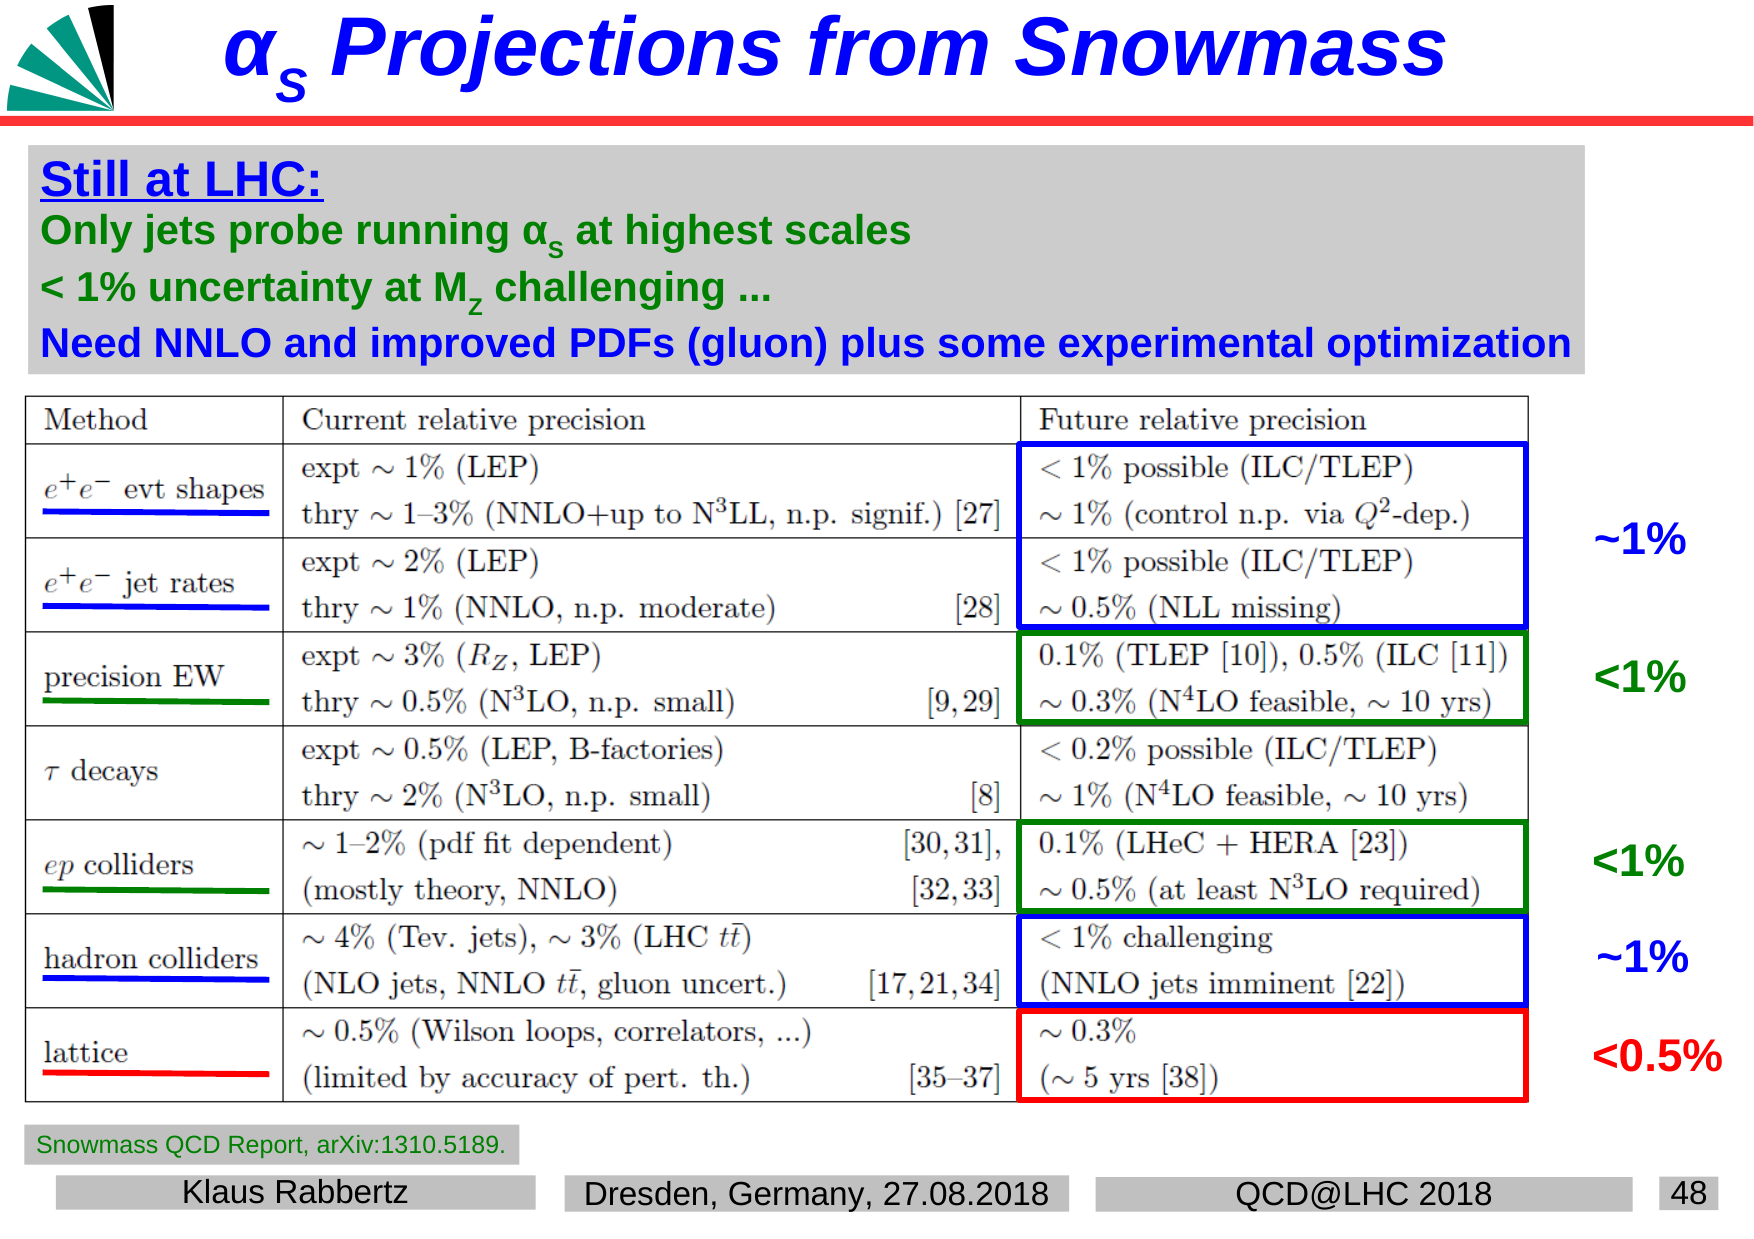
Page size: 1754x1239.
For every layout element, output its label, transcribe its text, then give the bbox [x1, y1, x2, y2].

text_box ~1% [1582, 506, 1699, 570]
picture [7, 5, 114, 112]
text_box <1% [1582, 645, 1699, 709]
title αS Projections from Snowmass [129, 0, 1545, 114]
text_box Still at LHC: Only jets probe running αS at highest scales < 1% uncertainty at MZ challenging ... Need NNLO and improved PDFs (gluon) plus some experimental optimization [28, 145, 1585, 375]
text_box ~1% [1584, 925, 1702, 989]
text_box Snowmass QCD Report, arXiv:1310.5189. [24, 1124, 520, 1165]
text_box <0.5% [1580, 1023, 1736, 1087]
picture [20, 387, 1534, 1115]
text_box <1% [1580, 828, 1698, 892]
